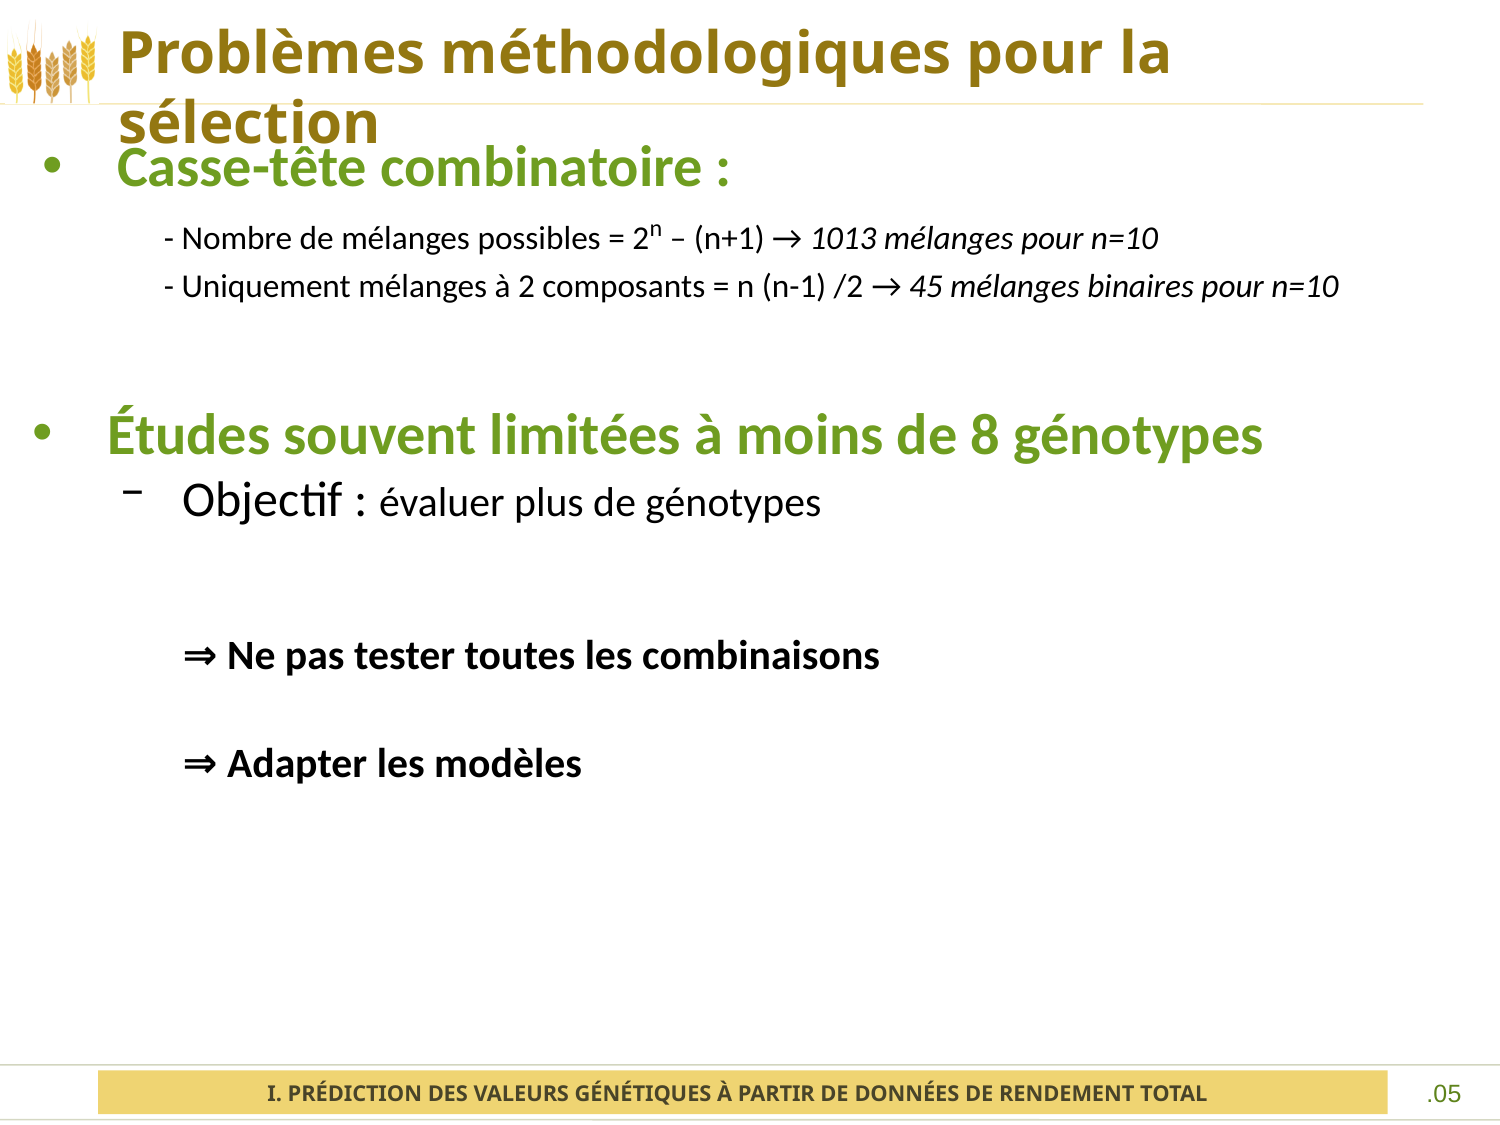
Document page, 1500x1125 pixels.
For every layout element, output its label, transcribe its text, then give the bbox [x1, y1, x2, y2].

text_box Problèmes méthodologiques pour la sélection [103, 7, 1450, 110]
text_box I. PRÉDICTION DES VALEURS GÉNÉTIQUES À PARTIR DE DONNÉES DE RENDEMENT TOTAL [112, 1079, 1365, 1106]
list Casse-tête combinatoire : - Nombre de mélanges possibles = 2n – (n+1) → 1013 mélanges pour n=10 - Uniquement mélanges à 2 composants = n (n-1) /2 → 45 mélanges binaires pour n=10 Études souvent limitées à moins de 8 génotypes Objectif : évaluer plus de génotypes ⇒ Ne pas tester toutes les combinaisons ⇒ Adapter les modèles [17, 125, 1471, 981]
picture [5, 18, 99, 104]
